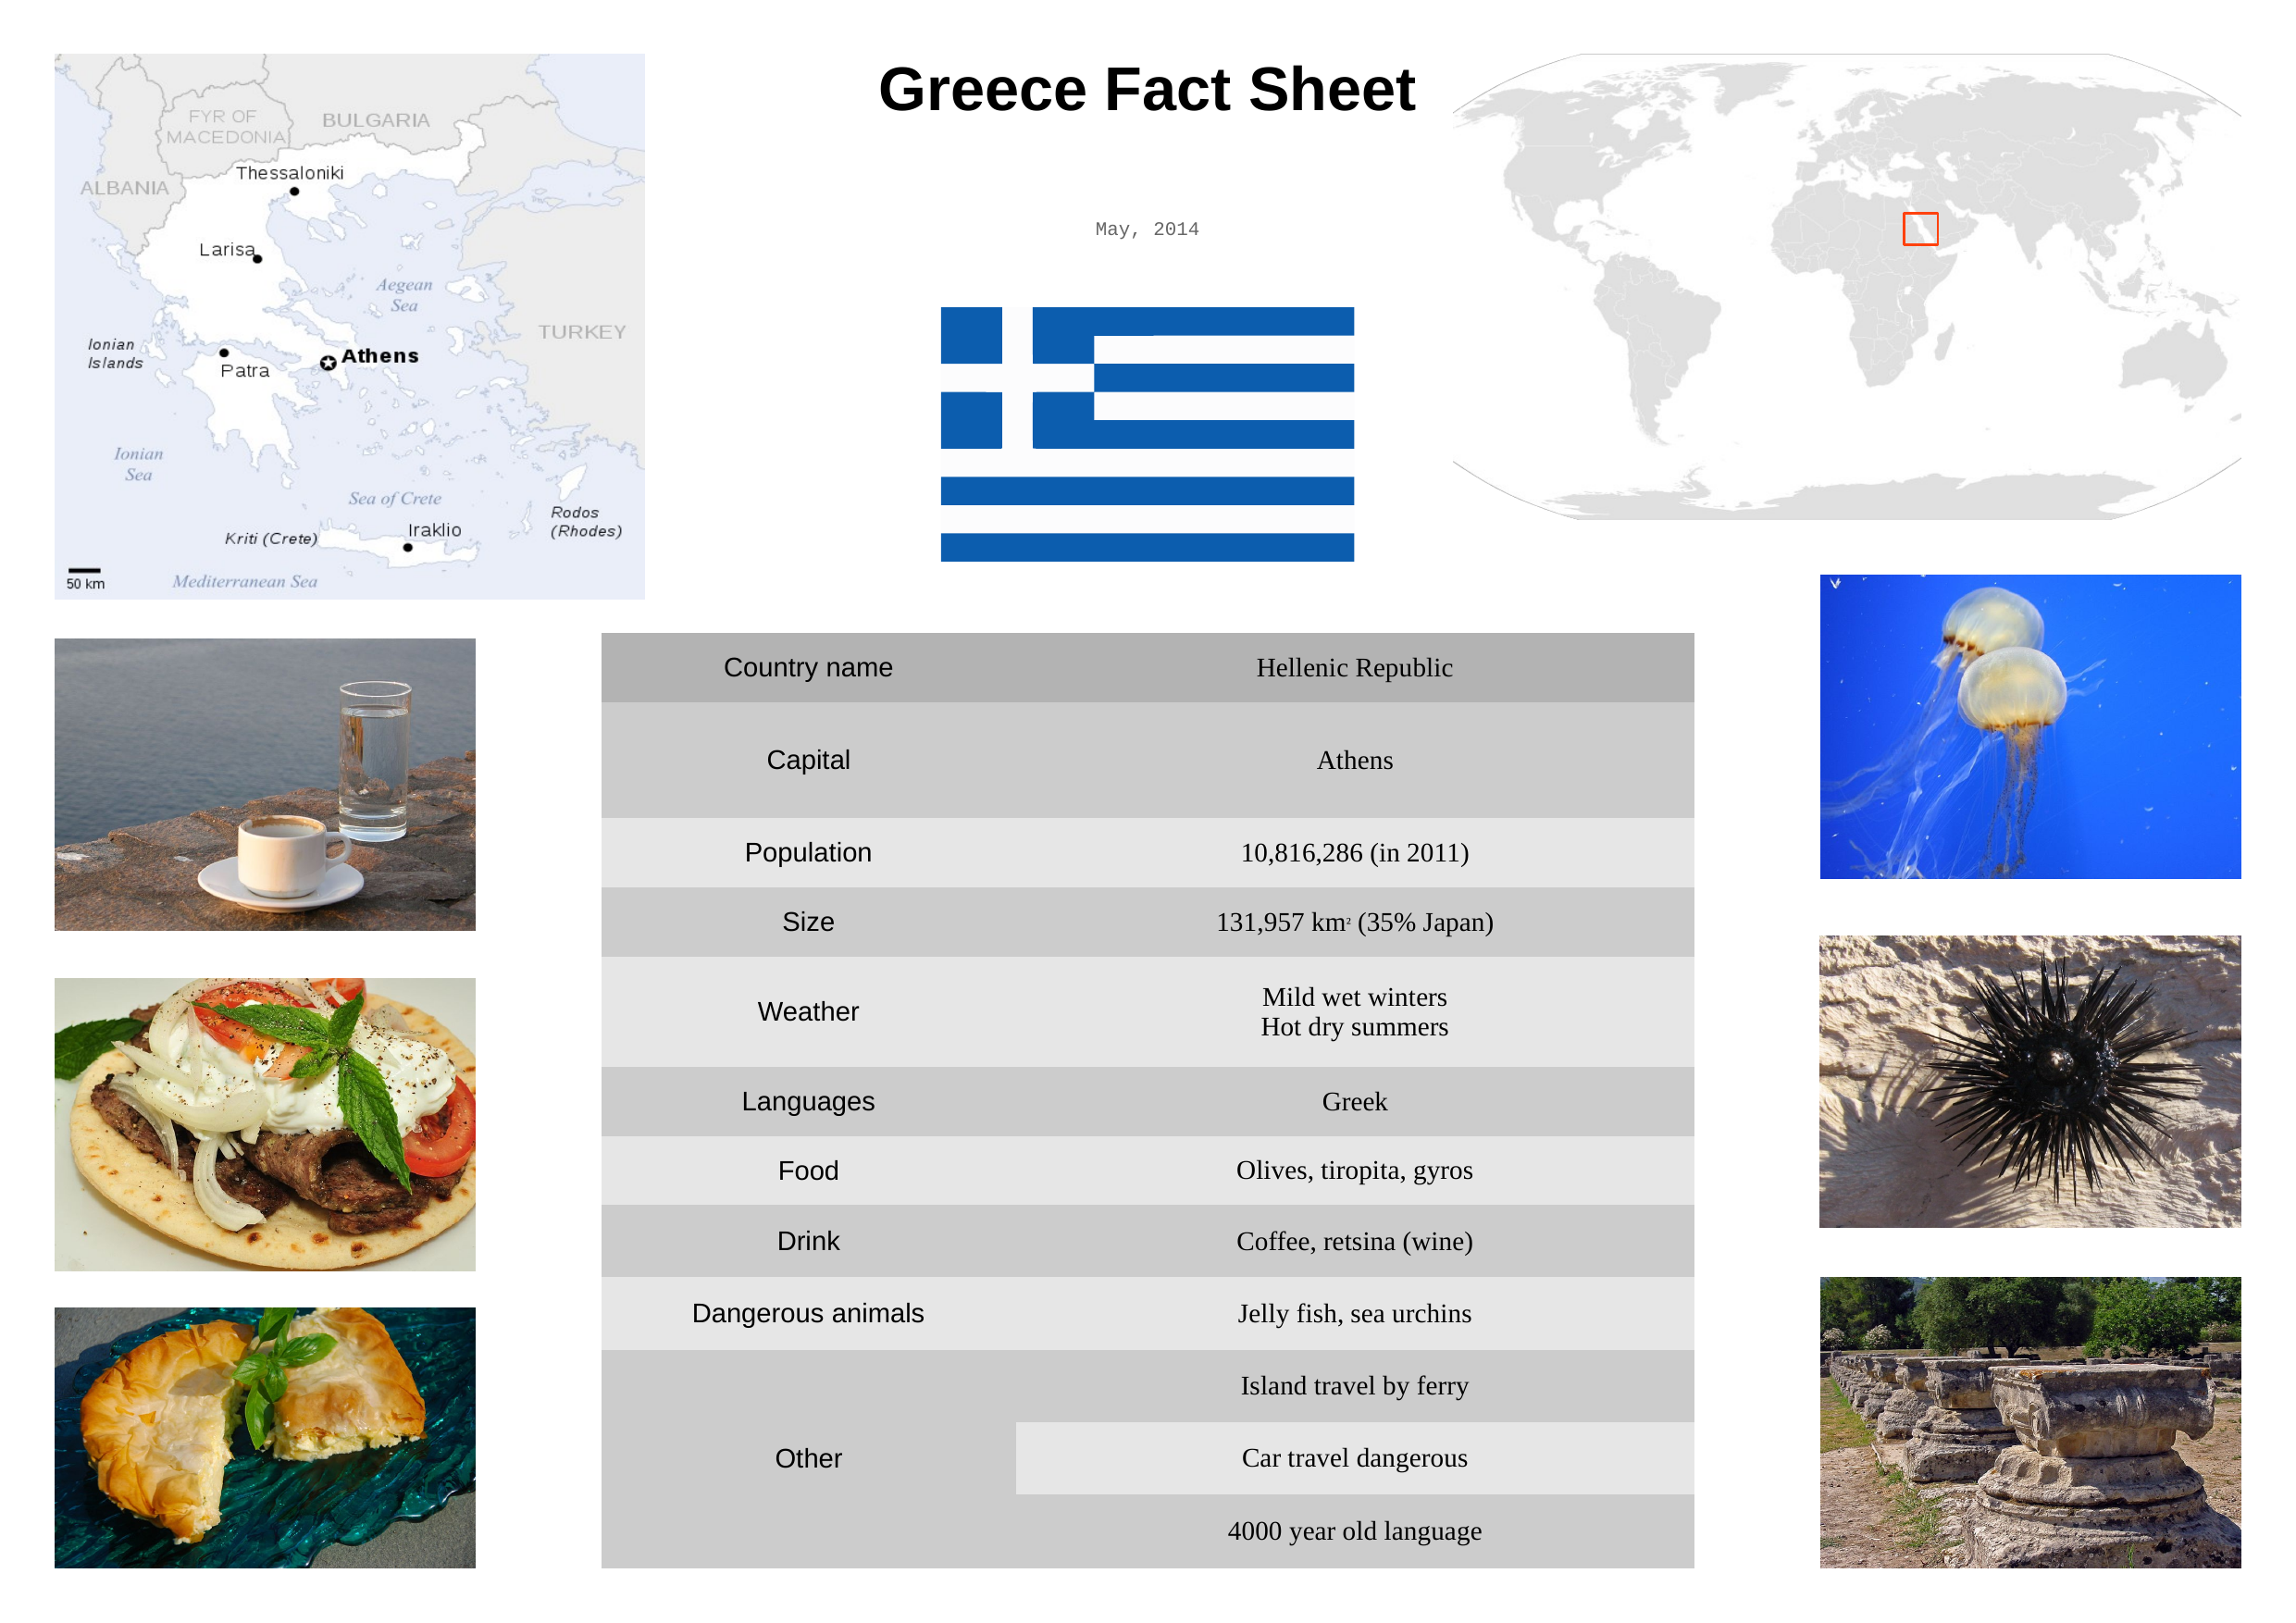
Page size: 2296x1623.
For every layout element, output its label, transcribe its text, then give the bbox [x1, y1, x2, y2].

picture [383, 1307, 392, 1311]
table_cell Size [602, 887, 1016, 957]
picture [1820, 1277, 2241, 1568]
table_header Hellenic Republic [1016, 633, 1694, 702]
table_cell Other [602, 1350, 1016, 1568]
picture [55, 638, 476, 931]
table_cell Olives, tiropita, gyros [1016, 1136, 1694, 1205]
table_cell Jelly fish, sea urchins [1016, 1277, 1694, 1350]
table_cell 10,816,286 (in 2011) [1016, 818, 1694, 887]
table_cell Languages [602, 1067, 1016, 1136]
table_cell Car travel dangerous [1016, 1422, 1694, 1494]
table_cell Coffee, retsina (wine) [1016, 1205, 1694, 1277]
table_cell Athens [1016, 702, 1694, 818]
title Greece Fact Sheet [877, 55, 1418, 124]
table_cell 131,957 km² (35% Japan) [1016, 887, 1694, 957]
text_box May, 2014 [1046, 202, 1249, 235]
picture [55, 1307, 476, 1568]
picture [55, 978, 476, 1271]
table_cell Island travel by ferry [1016, 1350, 1694, 1422]
table_cell 4000 year old language [1016, 1494, 1694, 1568]
picture [1453, 54, 2241, 520]
table_cell Capital [602, 702, 1016, 818]
table_cell Drink [602, 1205, 1016, 1277]
picture [55, 54, 645, 601]
picture [1820, 575, 2241, 879]
table_cell Greek [1016, 1067, 1694, 1136]
table_cell Mild wet winters Hot dry summers [1016, 957, 1694, 1067]
picture [244, 1307, 254, 1311]
table_cell Food [602, 1136, 1016, 1205]
picture [940, 306, 1355, 563]
table_cell Weather [602, 957, 1016, 1067]
table_cell Population [602, 818, 1016, 887]
table_header Country name [602, 633, 1016, 702]
table_cell Dangerous animals [602, 1277, 1016, 1350]
picture [1819, 935, 2241, 1228]
